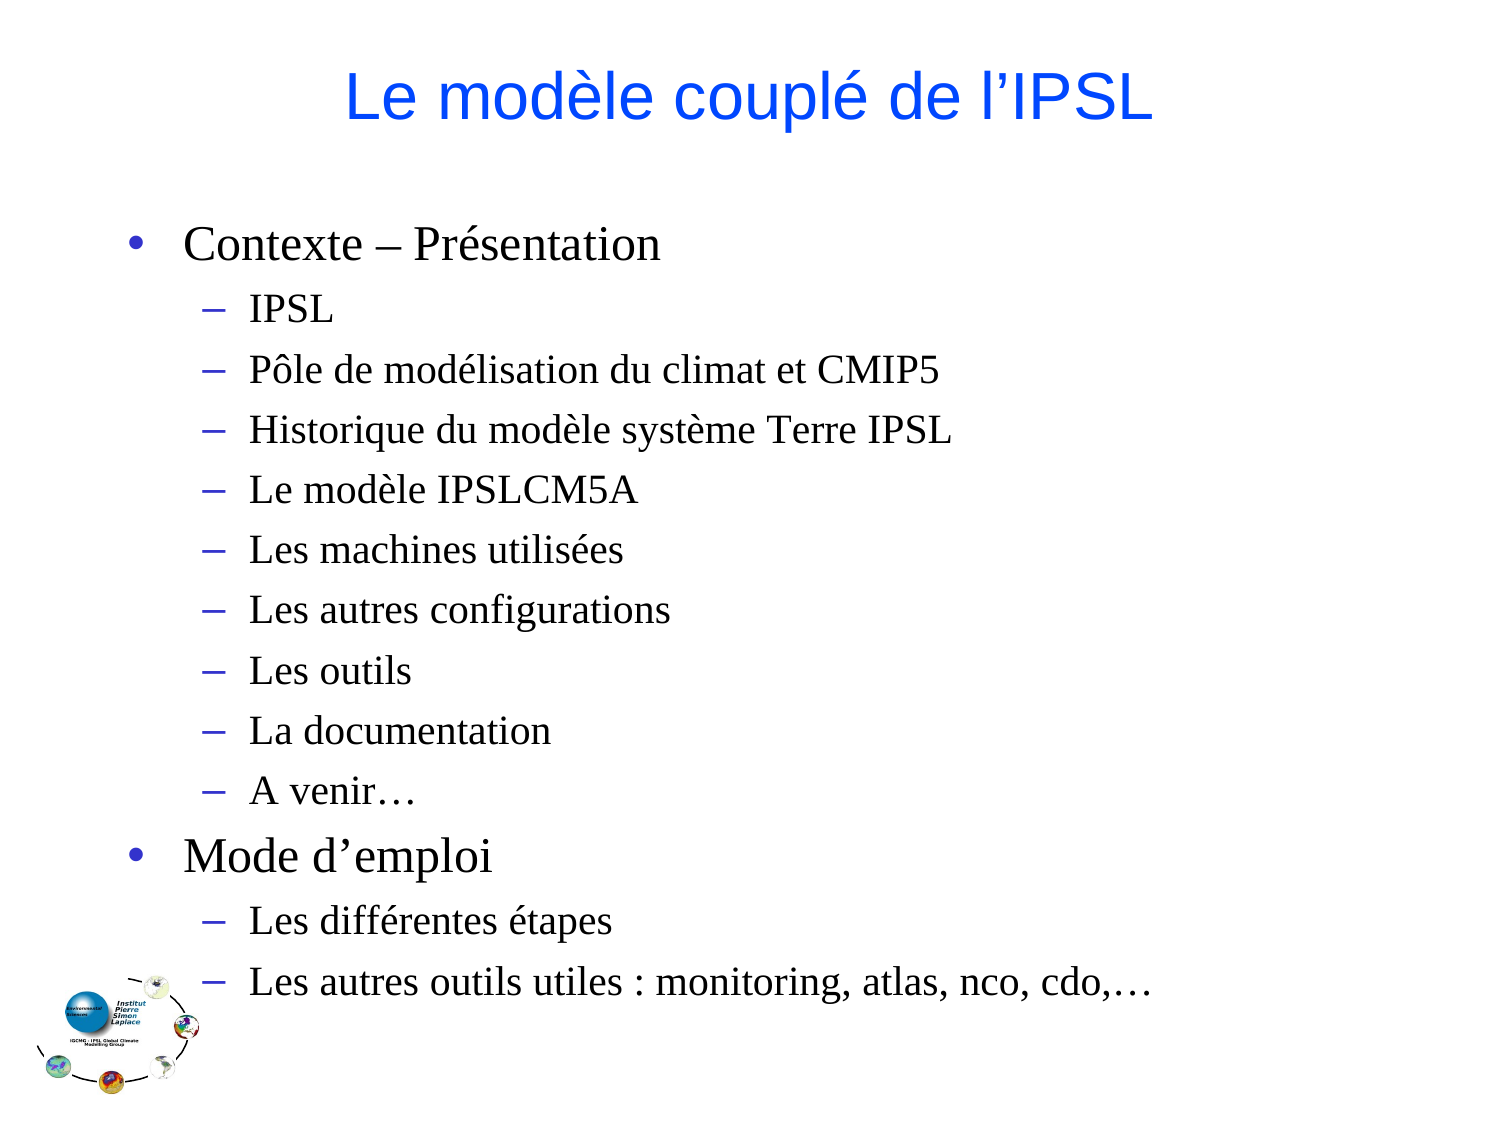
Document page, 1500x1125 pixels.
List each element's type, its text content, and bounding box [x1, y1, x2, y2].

picture [44, 1054, 72, 1079]
picture [172, 1013, 200, 1040]
picture [65, 990, 146, 1048]
text_box Contexte – Présentation IPSL Pôle de modélisation du climat et CMIP5 Historique du modèle système Terre IPSL Le modèle IPSLCM5A Les machines utilisées Les autres configurations Les outils La documentation A venir… Mode d’emploi Les différentes étapes Les autres outils utiles : monitoring, atlas, nco, cdo,… [112, 206, 1388, 1013]
picture [148, 1054, 176, 1080]
picture [97, 1069, 125, 1095]
text_box Le modèle couplé de l’IPSL [75, 45, 1426, 233]
